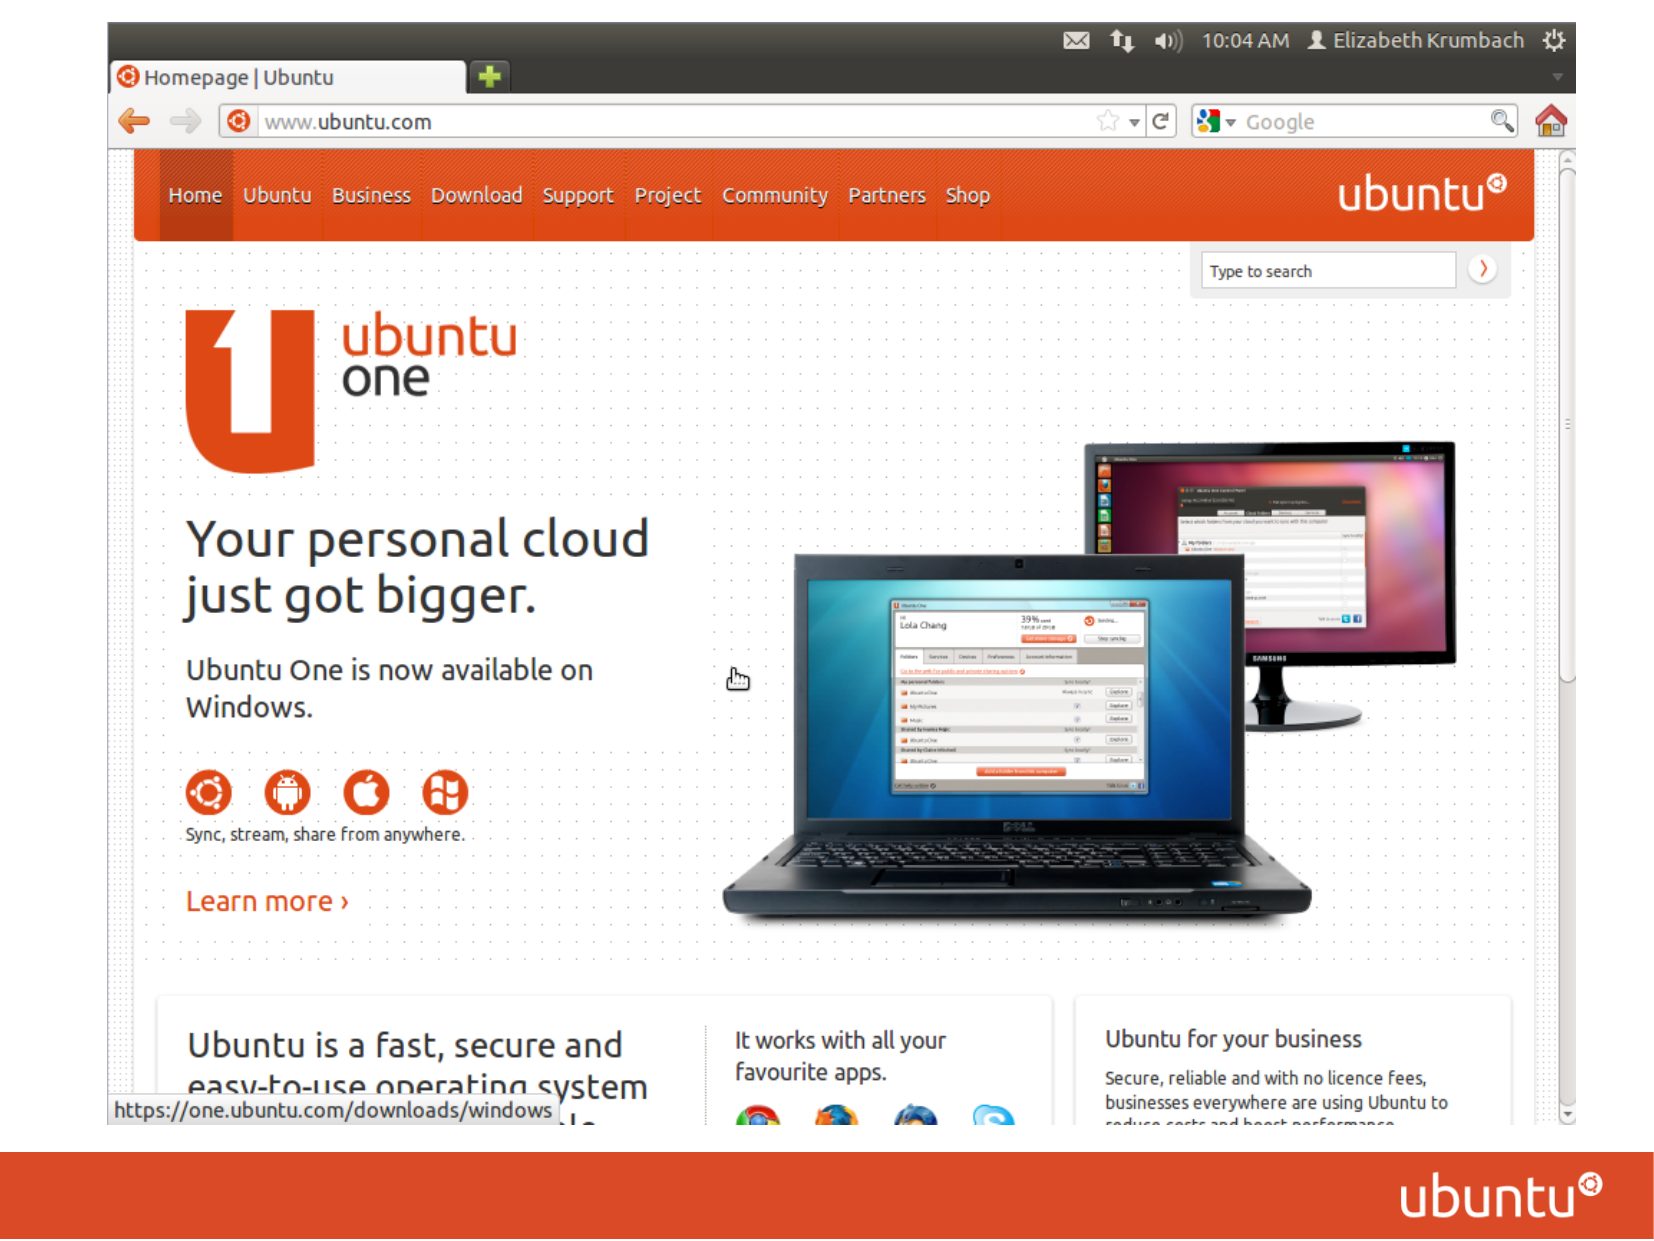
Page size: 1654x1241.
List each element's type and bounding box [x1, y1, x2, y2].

picture [0, 1152, 1654, 1239]
picture [107, 22, 1576, 1126]
